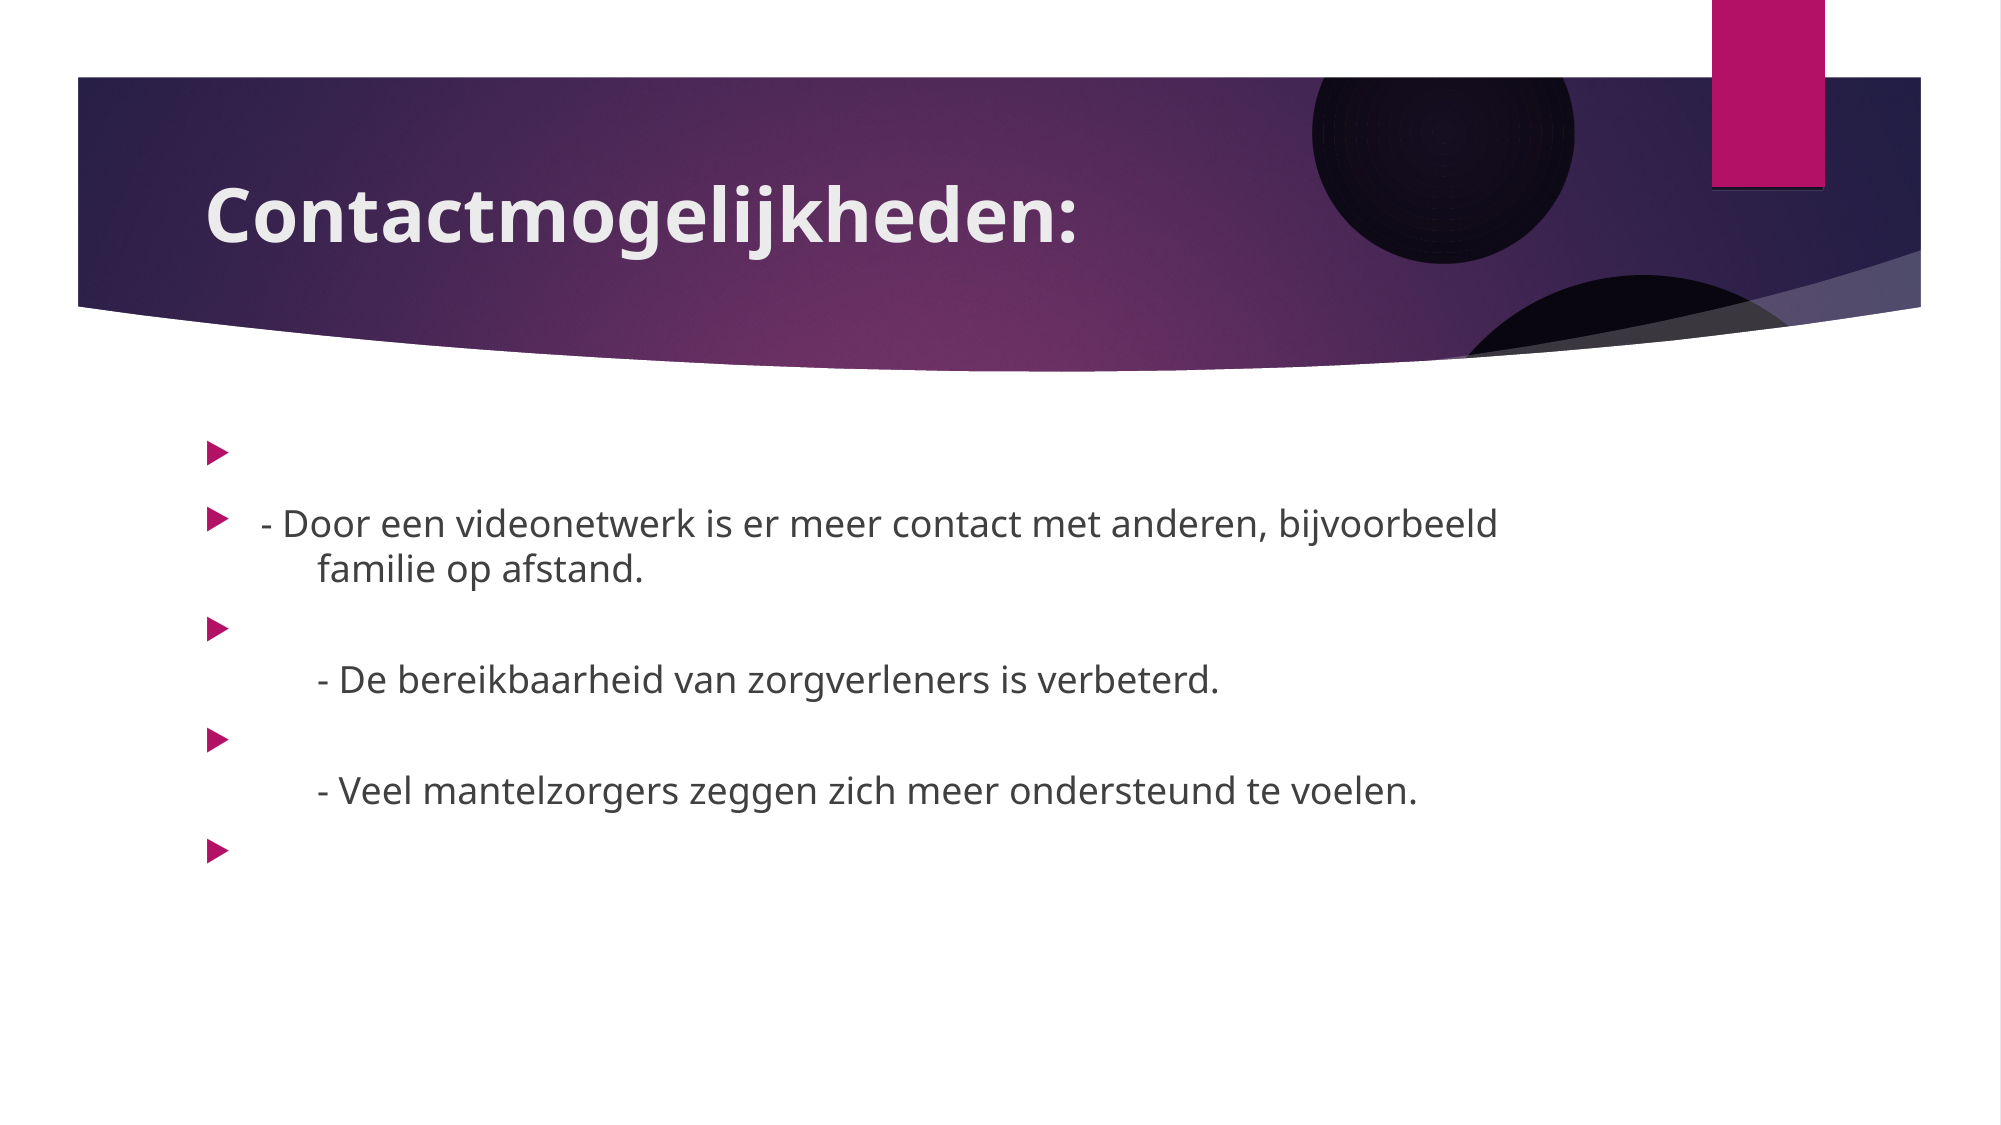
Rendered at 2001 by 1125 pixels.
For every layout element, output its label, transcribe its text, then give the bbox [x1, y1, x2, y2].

title Contactmogelijkheden: [189, 159, 1627, 276]
list - Door een videonetwerk is er meer contact met anderen, bijvoorbeeld familie op afstand. - De bereikbaarheid van zorgverleners is verbeterd. - Veel mantelzorgers zeggen zich meer ondersteund te voelen. [189, 427, 1638, 988]
